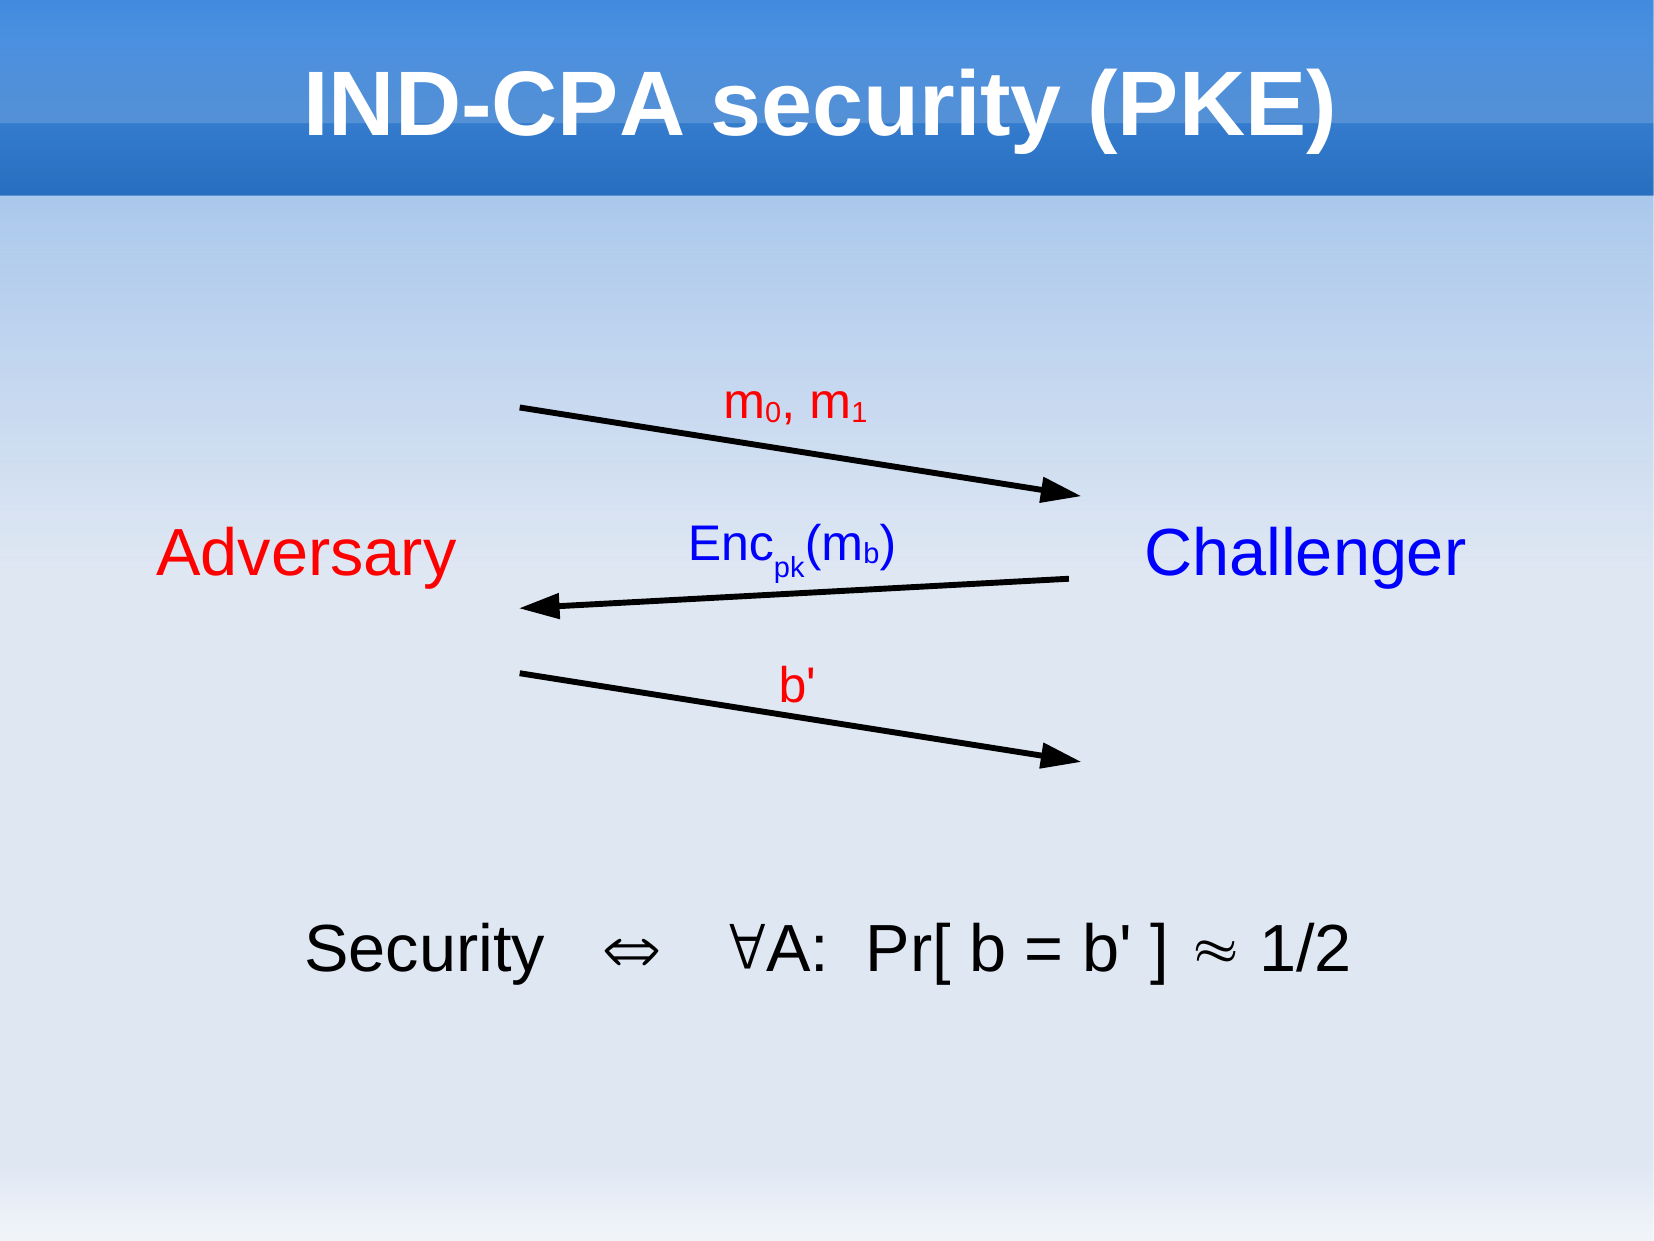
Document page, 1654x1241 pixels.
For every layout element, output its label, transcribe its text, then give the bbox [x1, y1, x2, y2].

picture [0, 0, 1654, 1241]
text_box Encpk(mb) [673, 507, 963, 595]
text_box Adversary [141, 507, 473, 598]
title IND-CPA security (PKE) [76, 0, 1565, 208]
text_box b' [763, 649, 831, 721]
text_box Challenger [1129, 507, 1483, 598]
text_box m0, m1 [708, 366, 916, 455]
text_box Security Û "A: Pr[ b = b' ] » 1/2 [289, 903, 1360, 1006]
